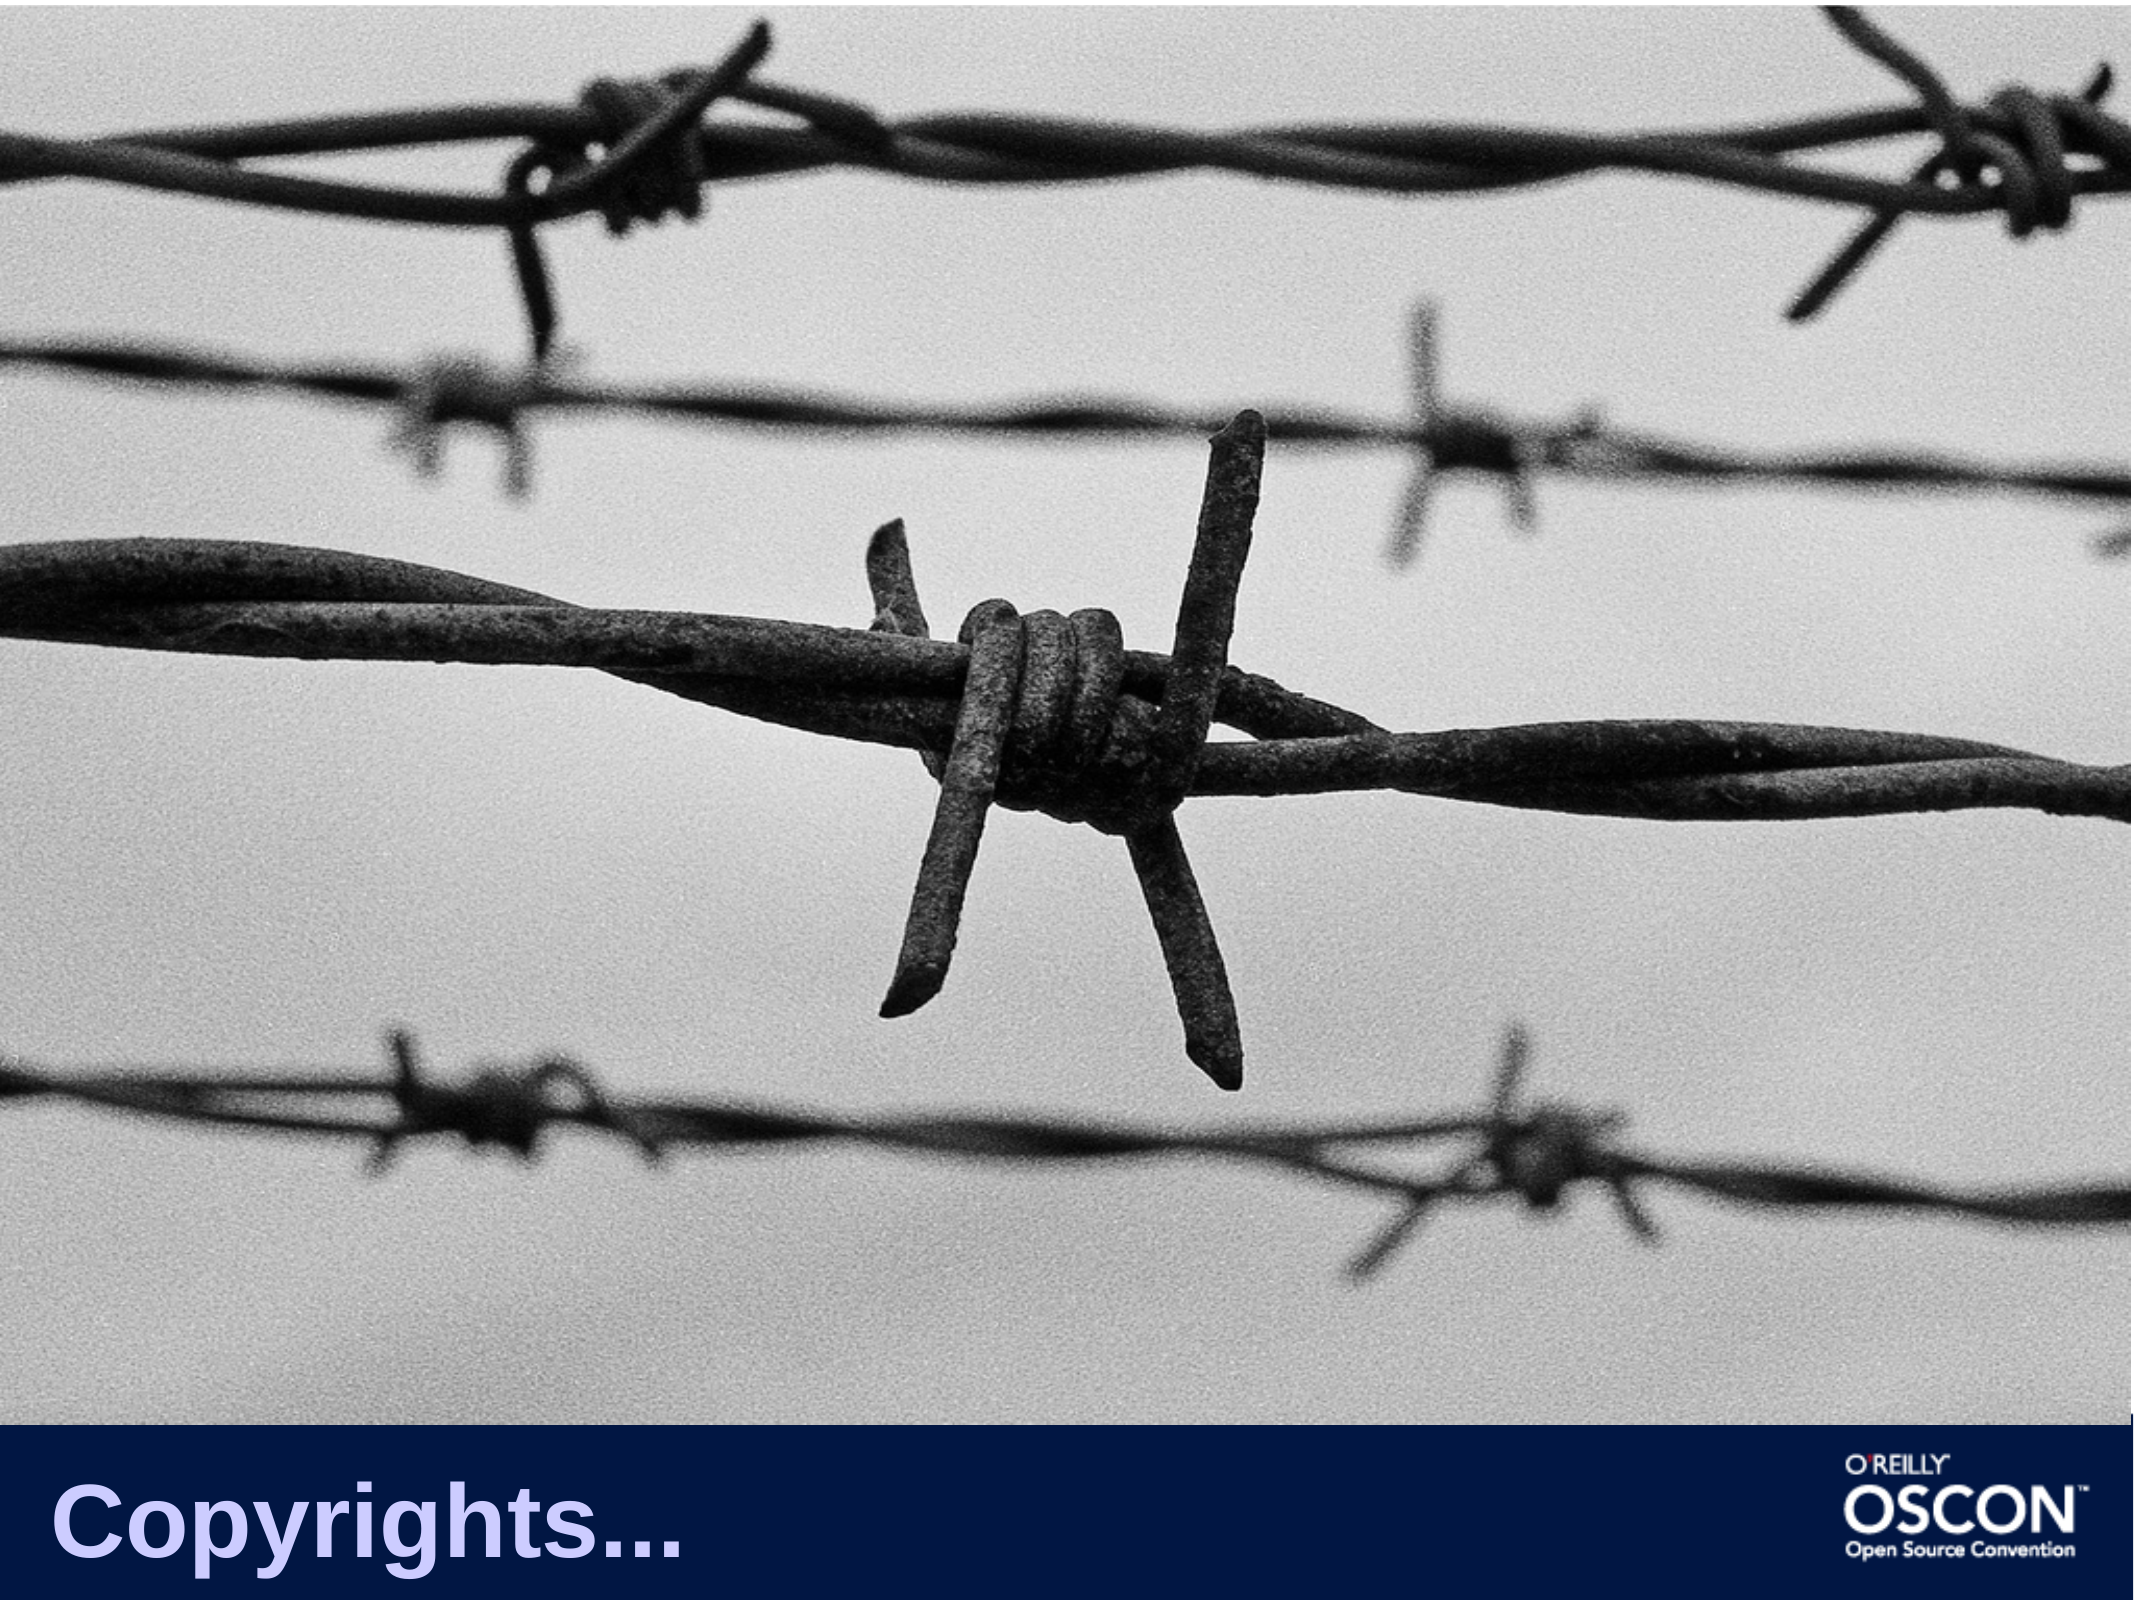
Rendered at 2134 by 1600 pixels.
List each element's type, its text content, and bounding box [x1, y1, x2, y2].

picture [0, 0, 2134, 1600]
title Copyrights... [41, 1432, 2094, 1600]
